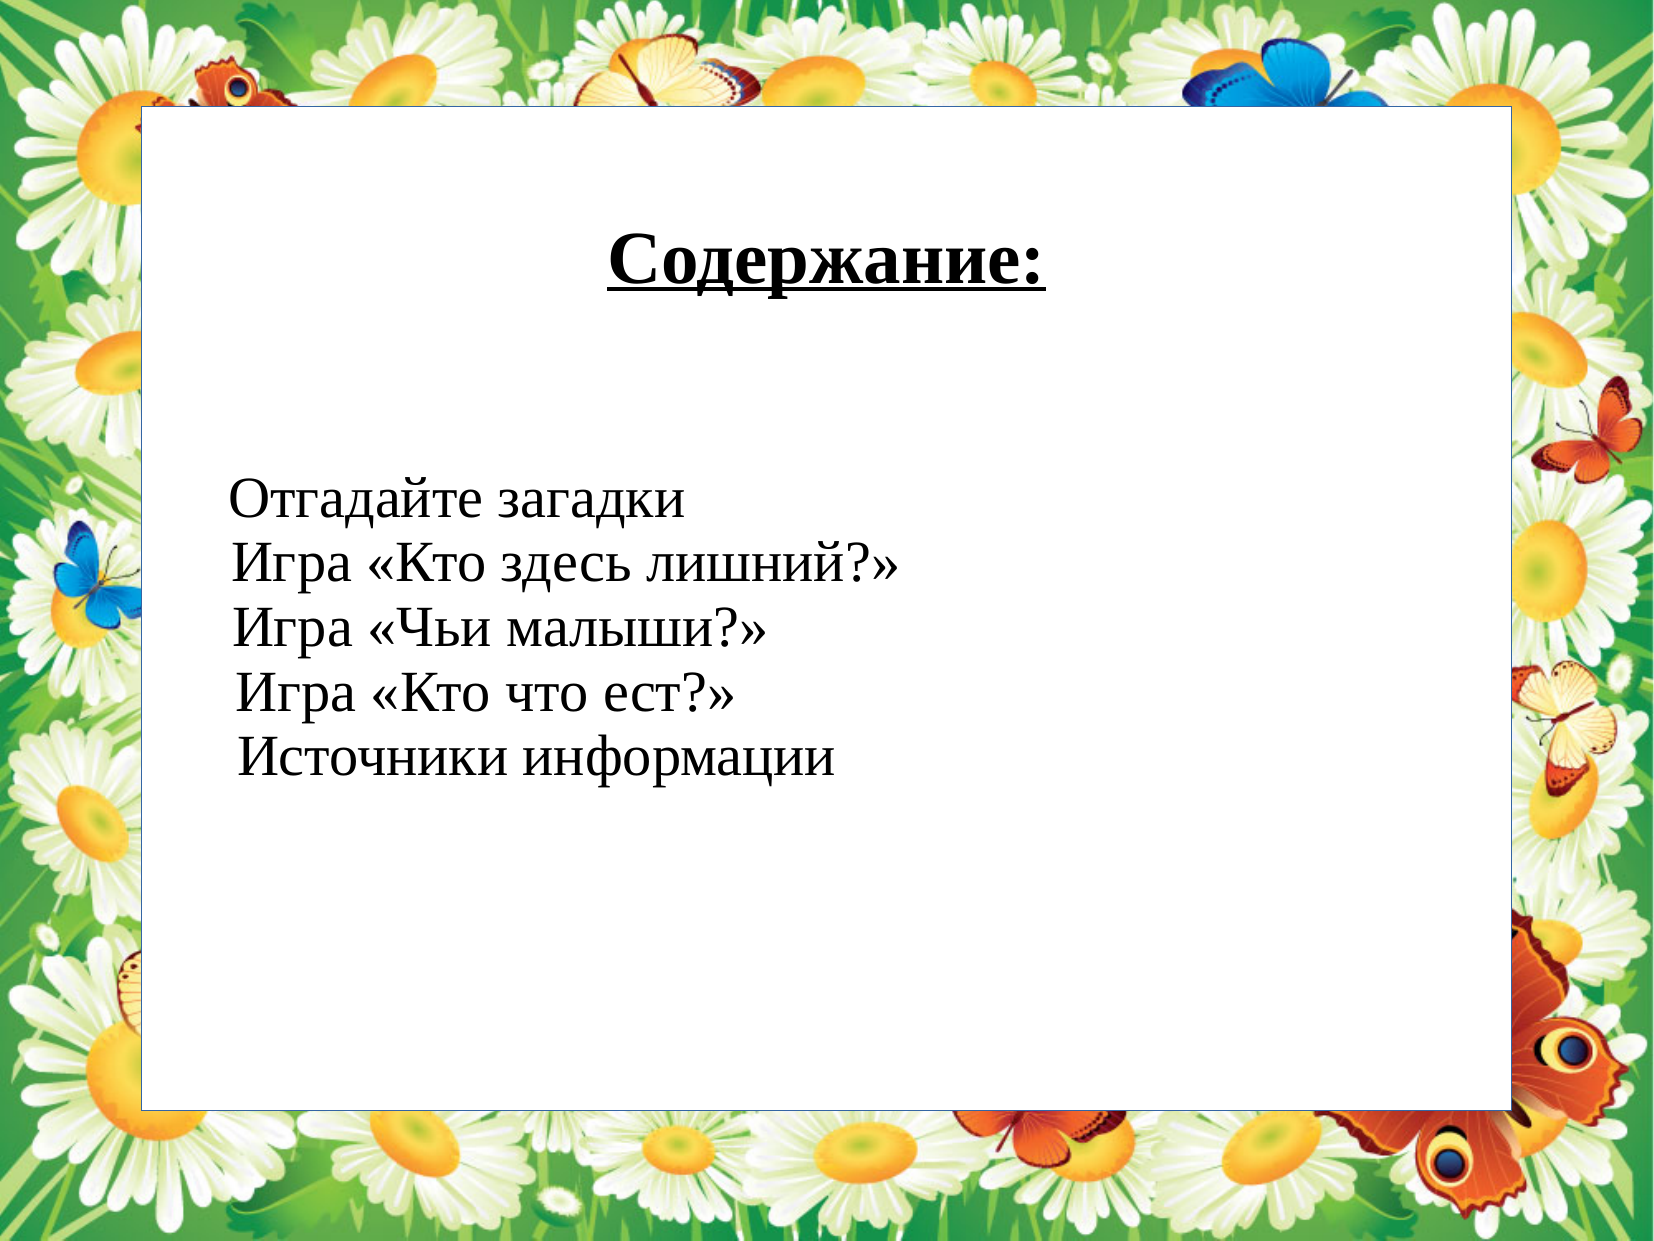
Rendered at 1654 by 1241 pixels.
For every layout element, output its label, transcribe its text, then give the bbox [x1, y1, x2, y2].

text_box Содержание: Отгадайте загадки Игра «Кто здесь лишний?» Игра «Чьи малыши?» Игра «Кто что ест?» Источники информации [141, 106, 1512, 1111]
picture [0, 0, 1654, 1241]
